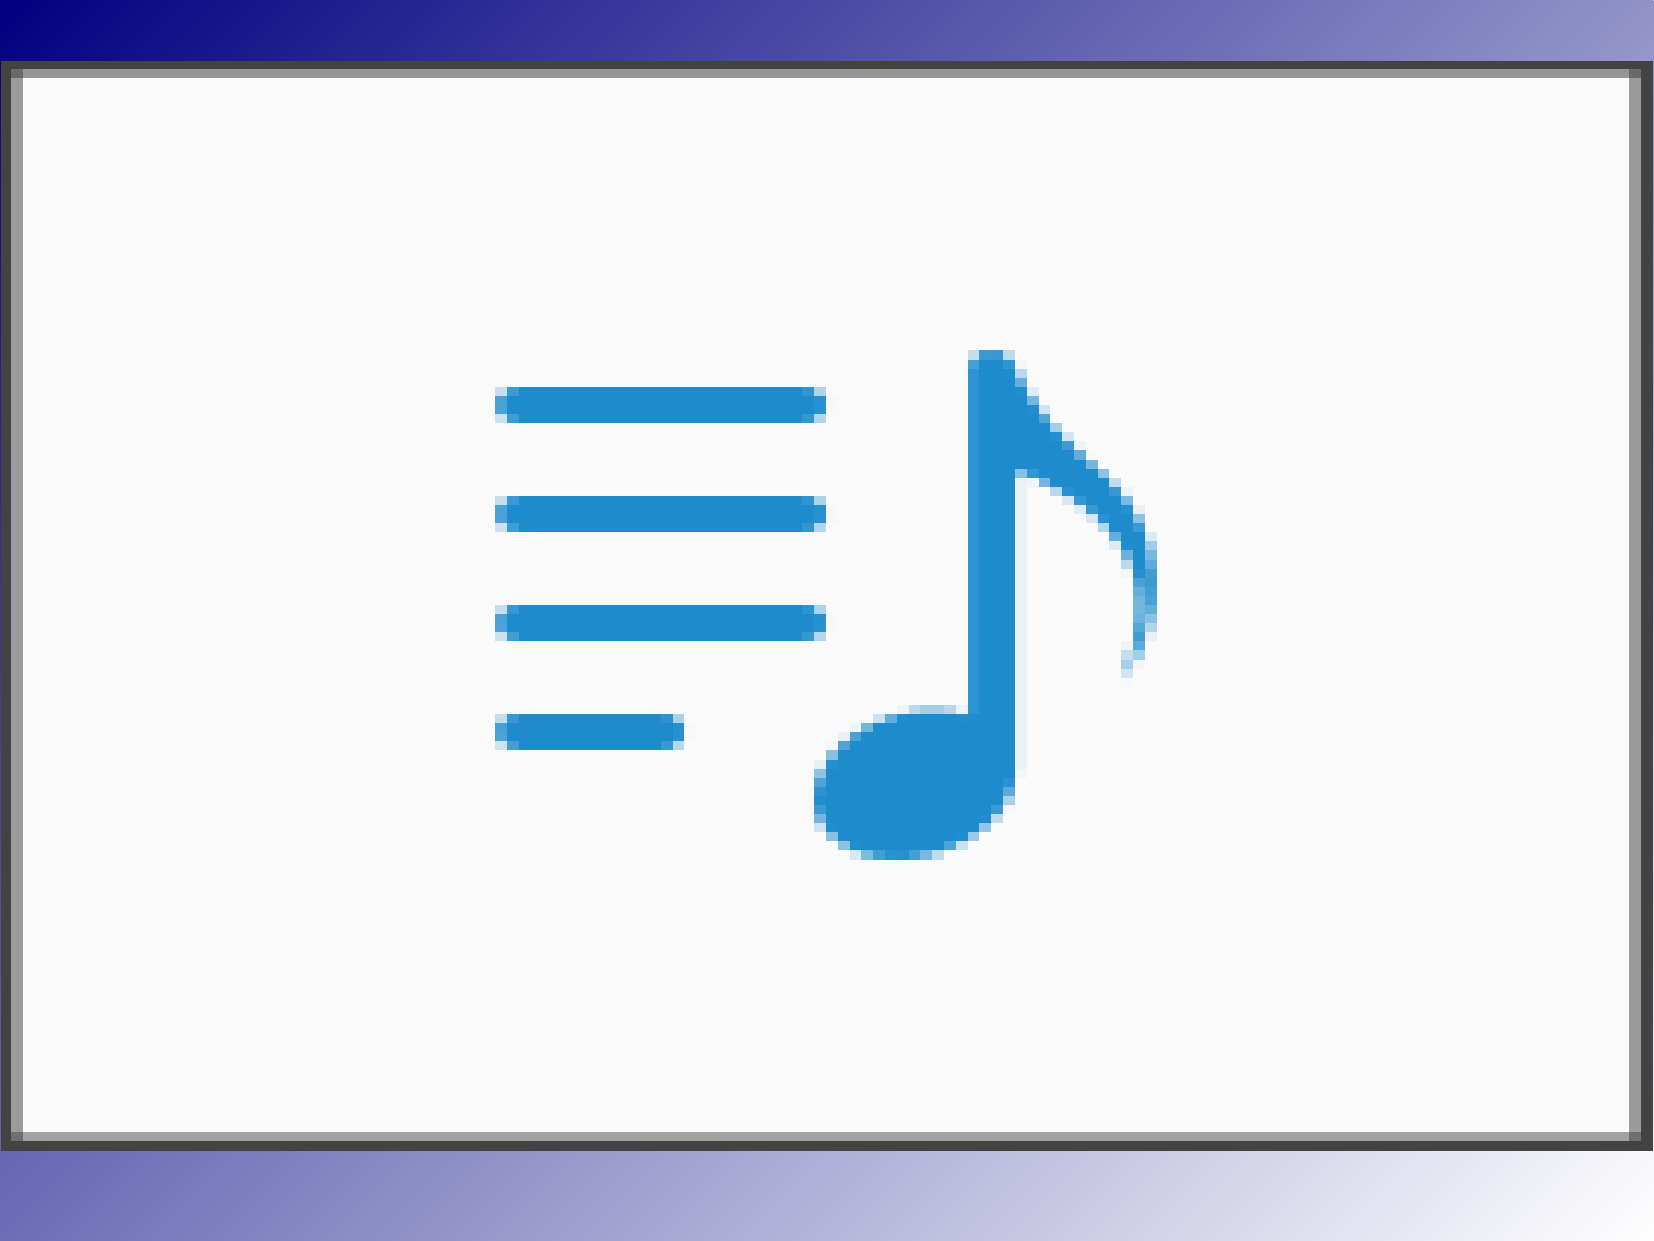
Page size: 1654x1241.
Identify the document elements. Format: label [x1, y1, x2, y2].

text_box [0, 60, 1654, 1152]
